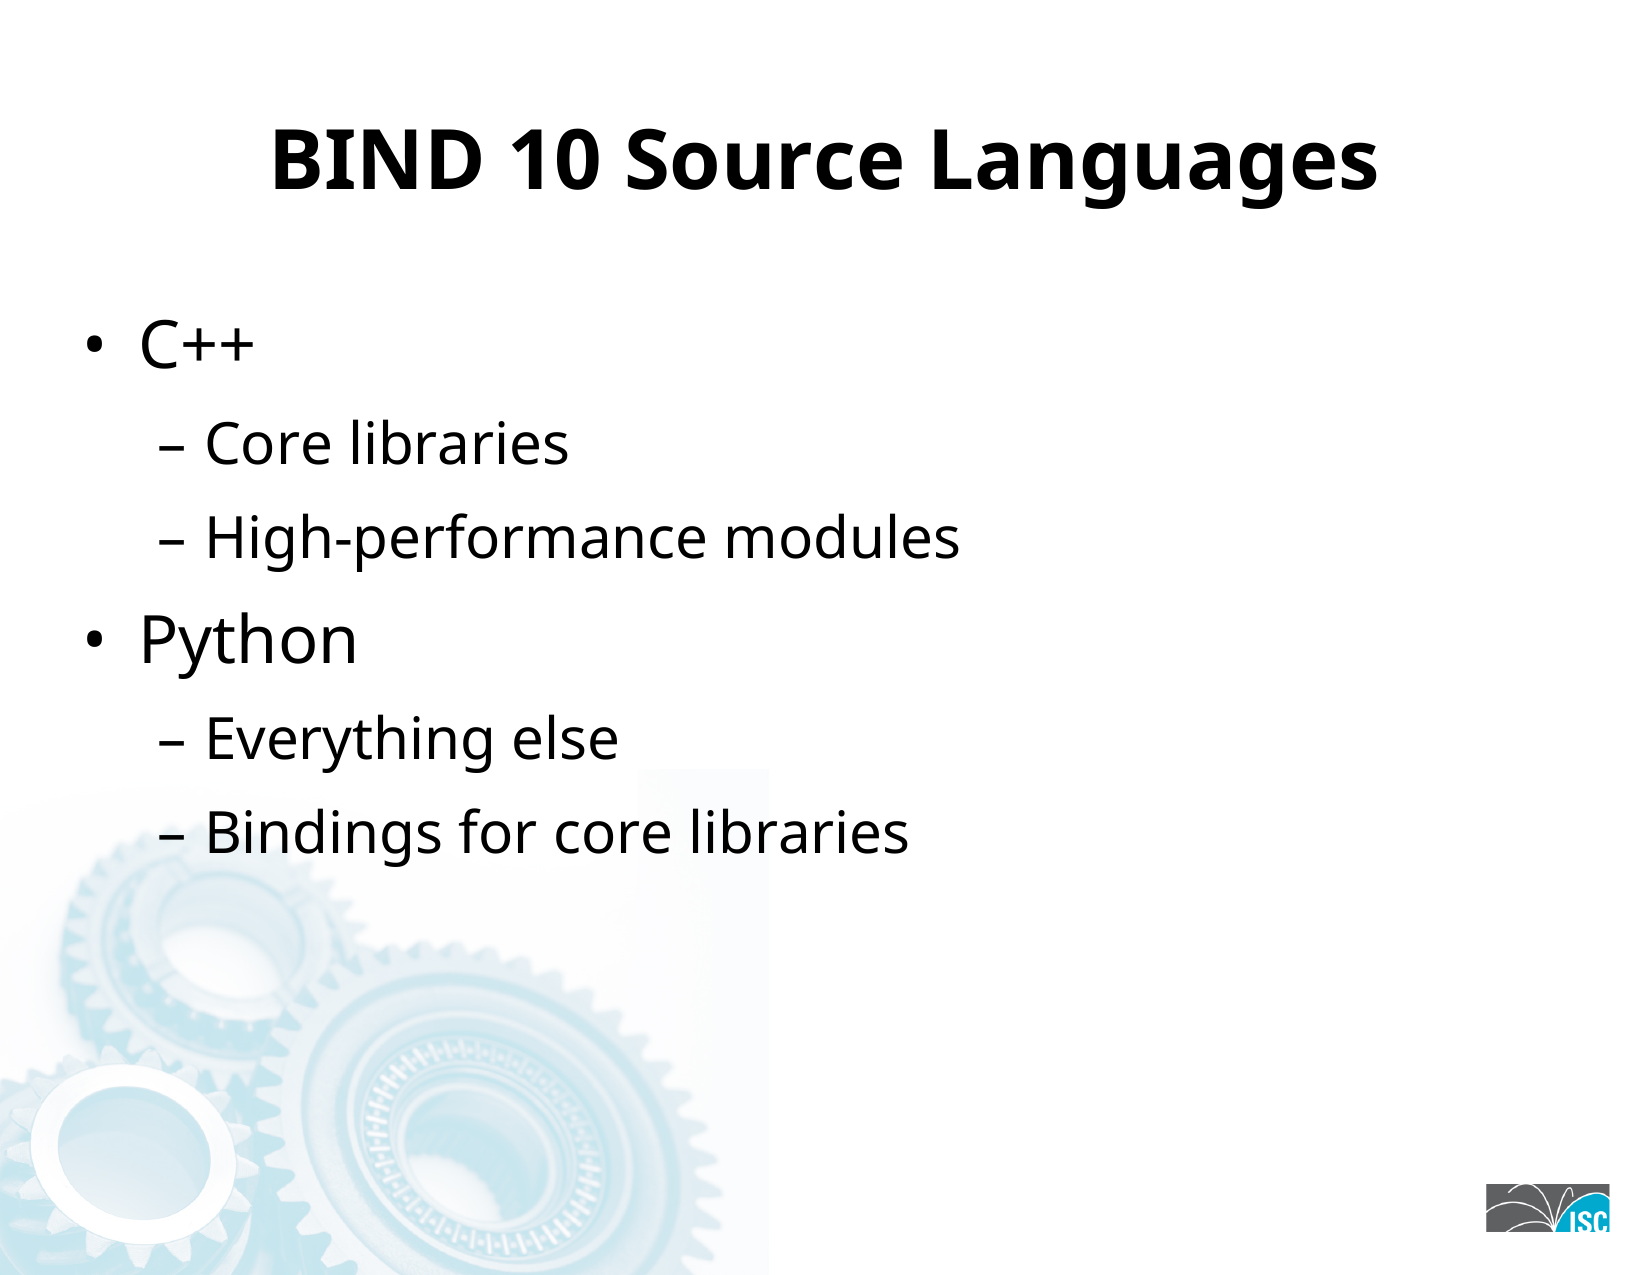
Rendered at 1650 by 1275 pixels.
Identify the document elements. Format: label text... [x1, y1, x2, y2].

list C++ Core libraries High-performance modules Python Everything else Bindings for core libraries [82, 297, 1568, 1266]
title BIND 10 Source Languages [82, 35, 1568, 280]
picture [0, 0, 1650, 1275]
